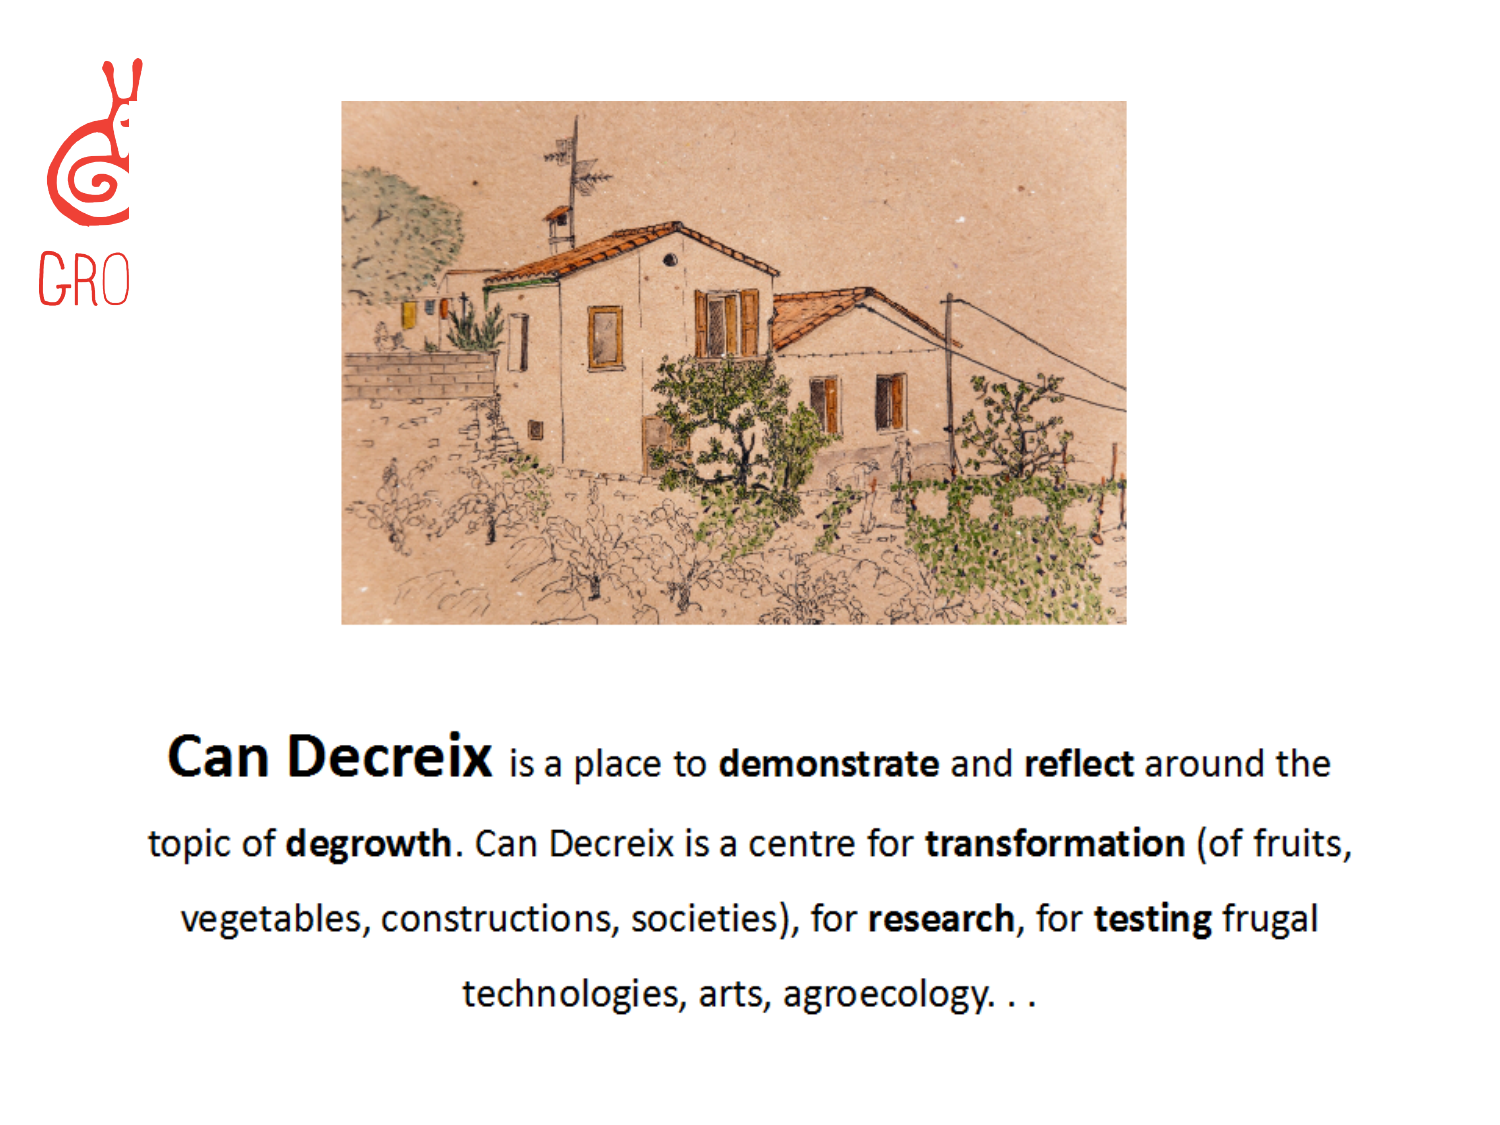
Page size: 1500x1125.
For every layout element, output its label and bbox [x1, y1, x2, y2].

picture [39, 58, 1371, 1024]
